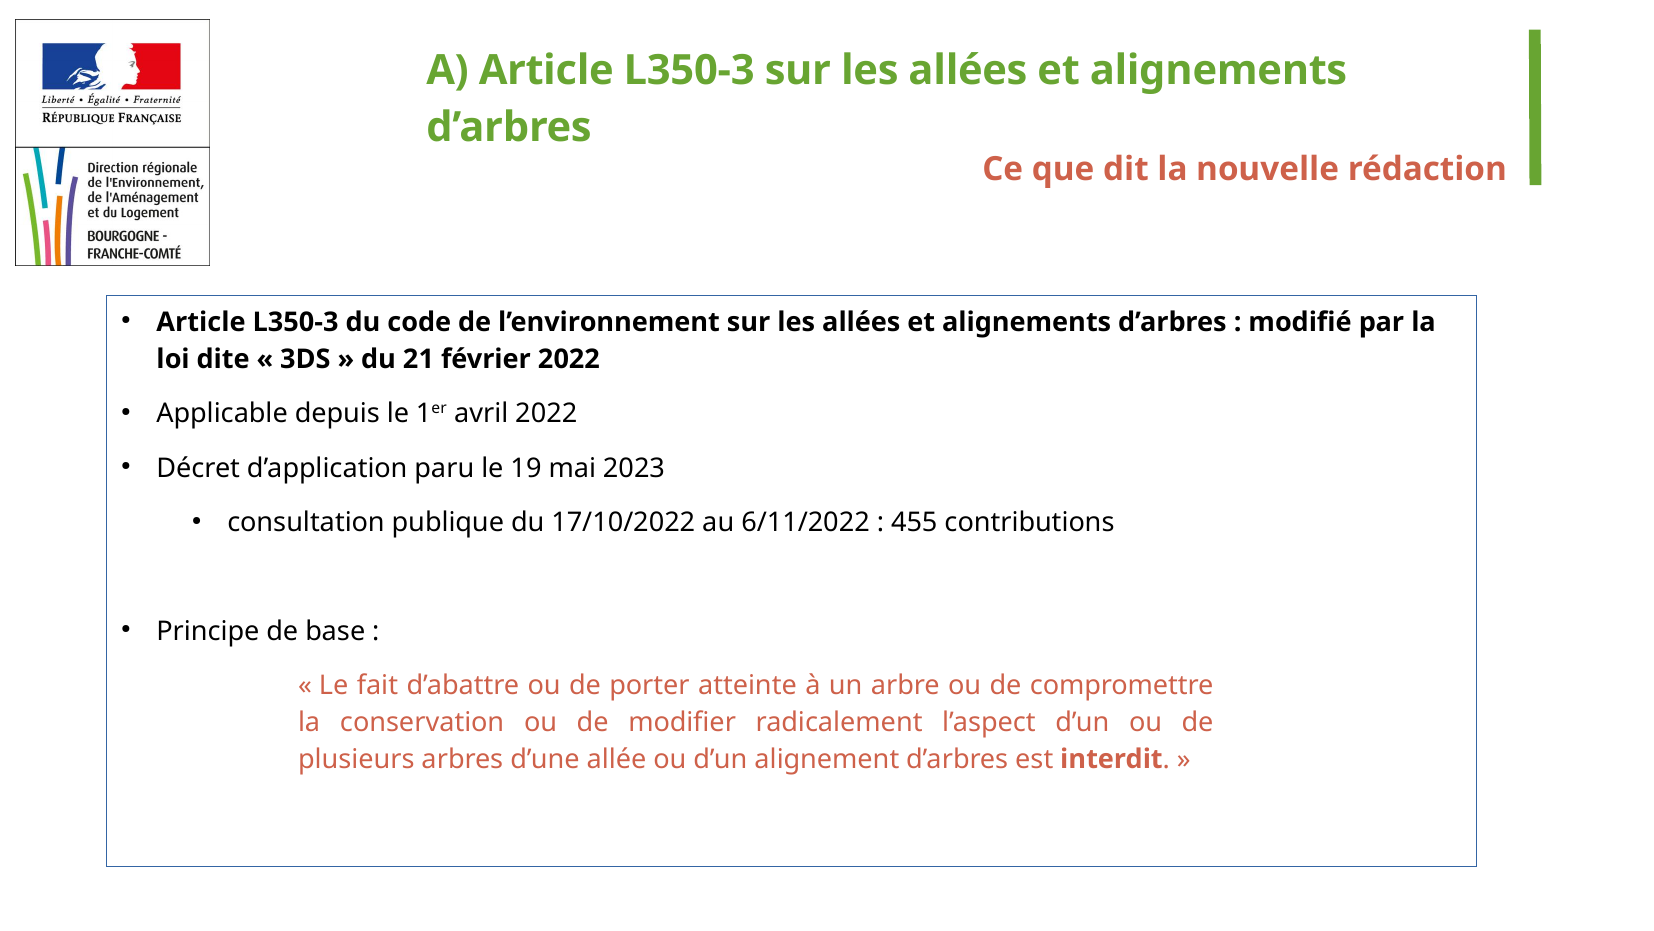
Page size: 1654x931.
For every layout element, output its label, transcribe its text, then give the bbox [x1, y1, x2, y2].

text_box Ce que dit la nouvelle rédaction [764, 137, 1523, 206]
picture [15, 19, 210, 266]
text_box A) Article L350-3 sur les allées et alignements d’arbres [411, 32, 1523, 150]
text_box Article L350-3 du code de l’environnement sur les allées et alignements d’arbres : modifié par la loi dite « 3DS » du 21 février 2022 Applicable depuis le 1er avril 2022 Décret d’application paru le 19 mai 2023 consultation publique du 17/10/2022 au 6/11/2022 : 455 contributions Principe de base : « Le fait d’abattre ou de porter atteinte à un arbre ou de compromettre la conservation ou de modifier radicalement l’aspect d’un ou de plusieurs arbres d’une allée ou d’un alignement d’arbres est interdit. » [106, 295, 1477, 867]
